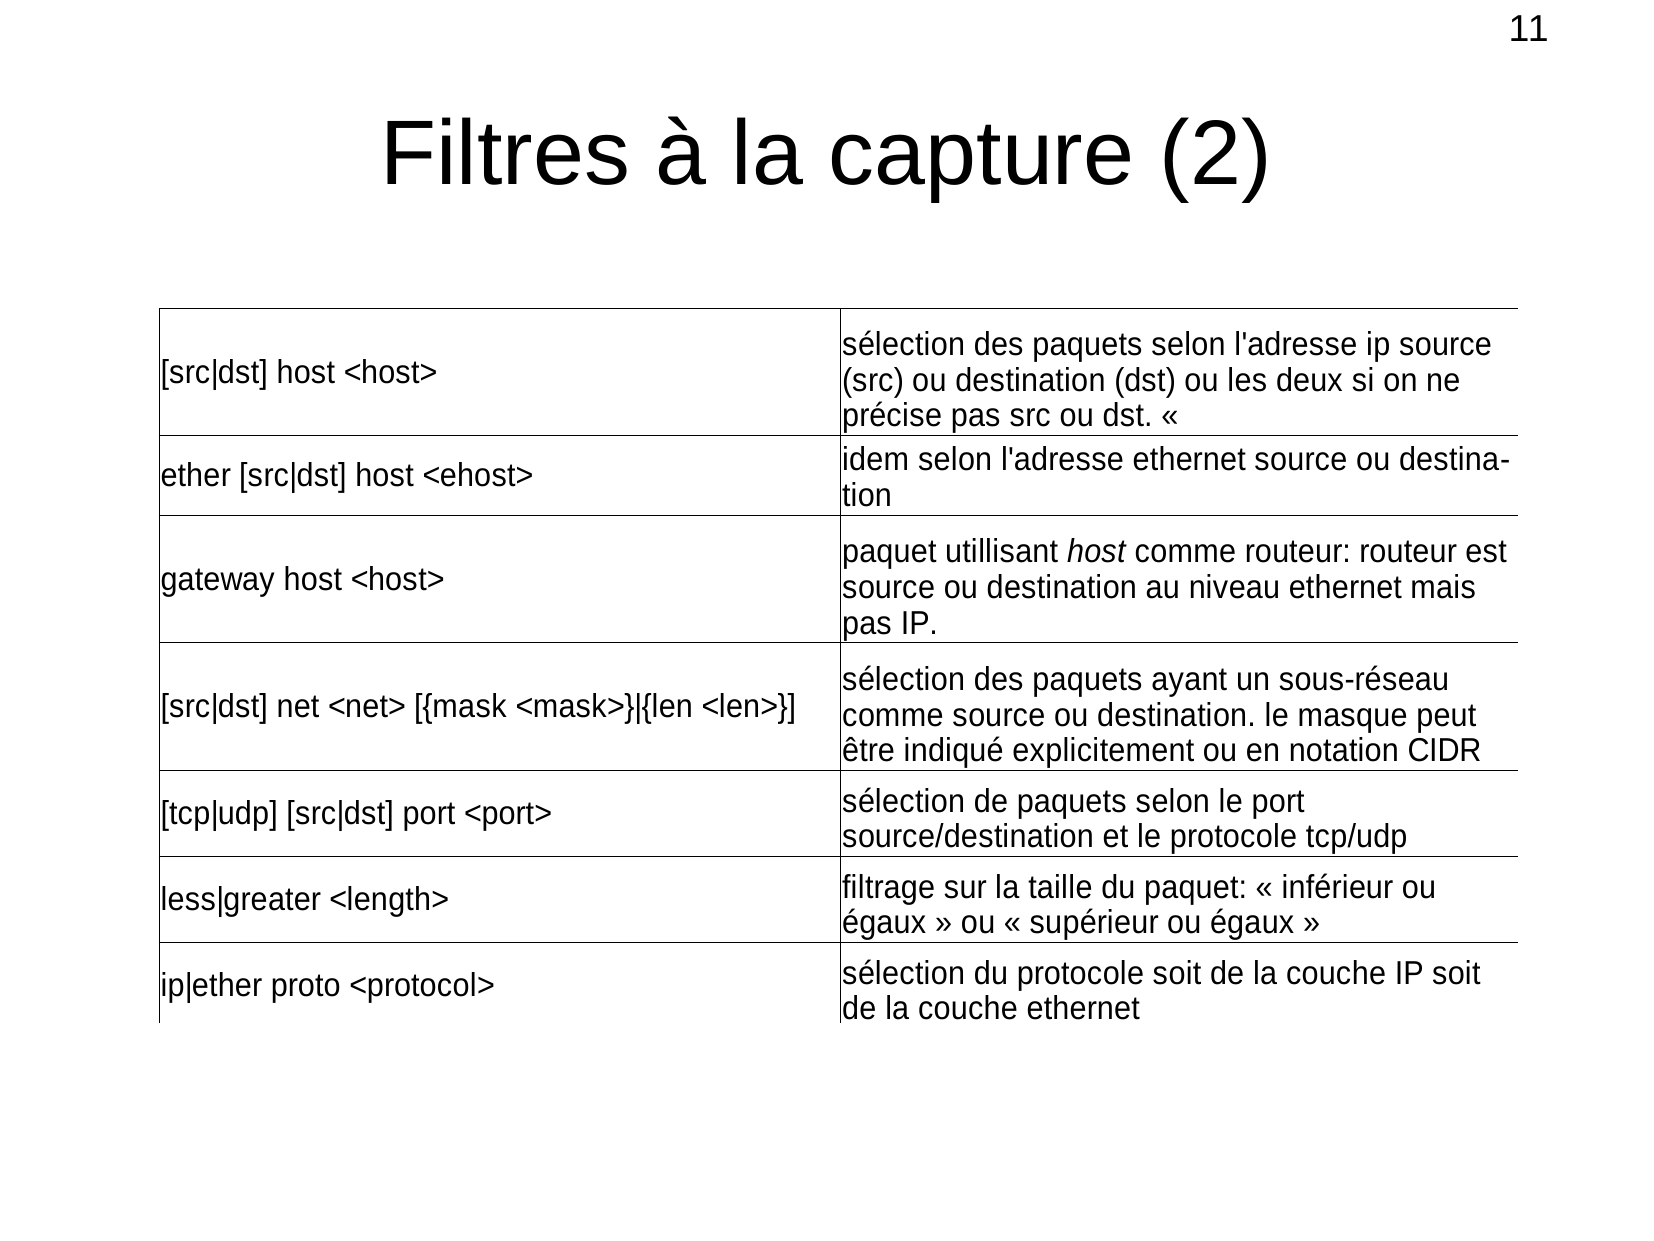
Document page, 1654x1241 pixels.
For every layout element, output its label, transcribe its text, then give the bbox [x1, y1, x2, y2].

chart [158, 307, 1518, 1023]
title Filtres à la capture (2) [82, 49, 1571, 257]
